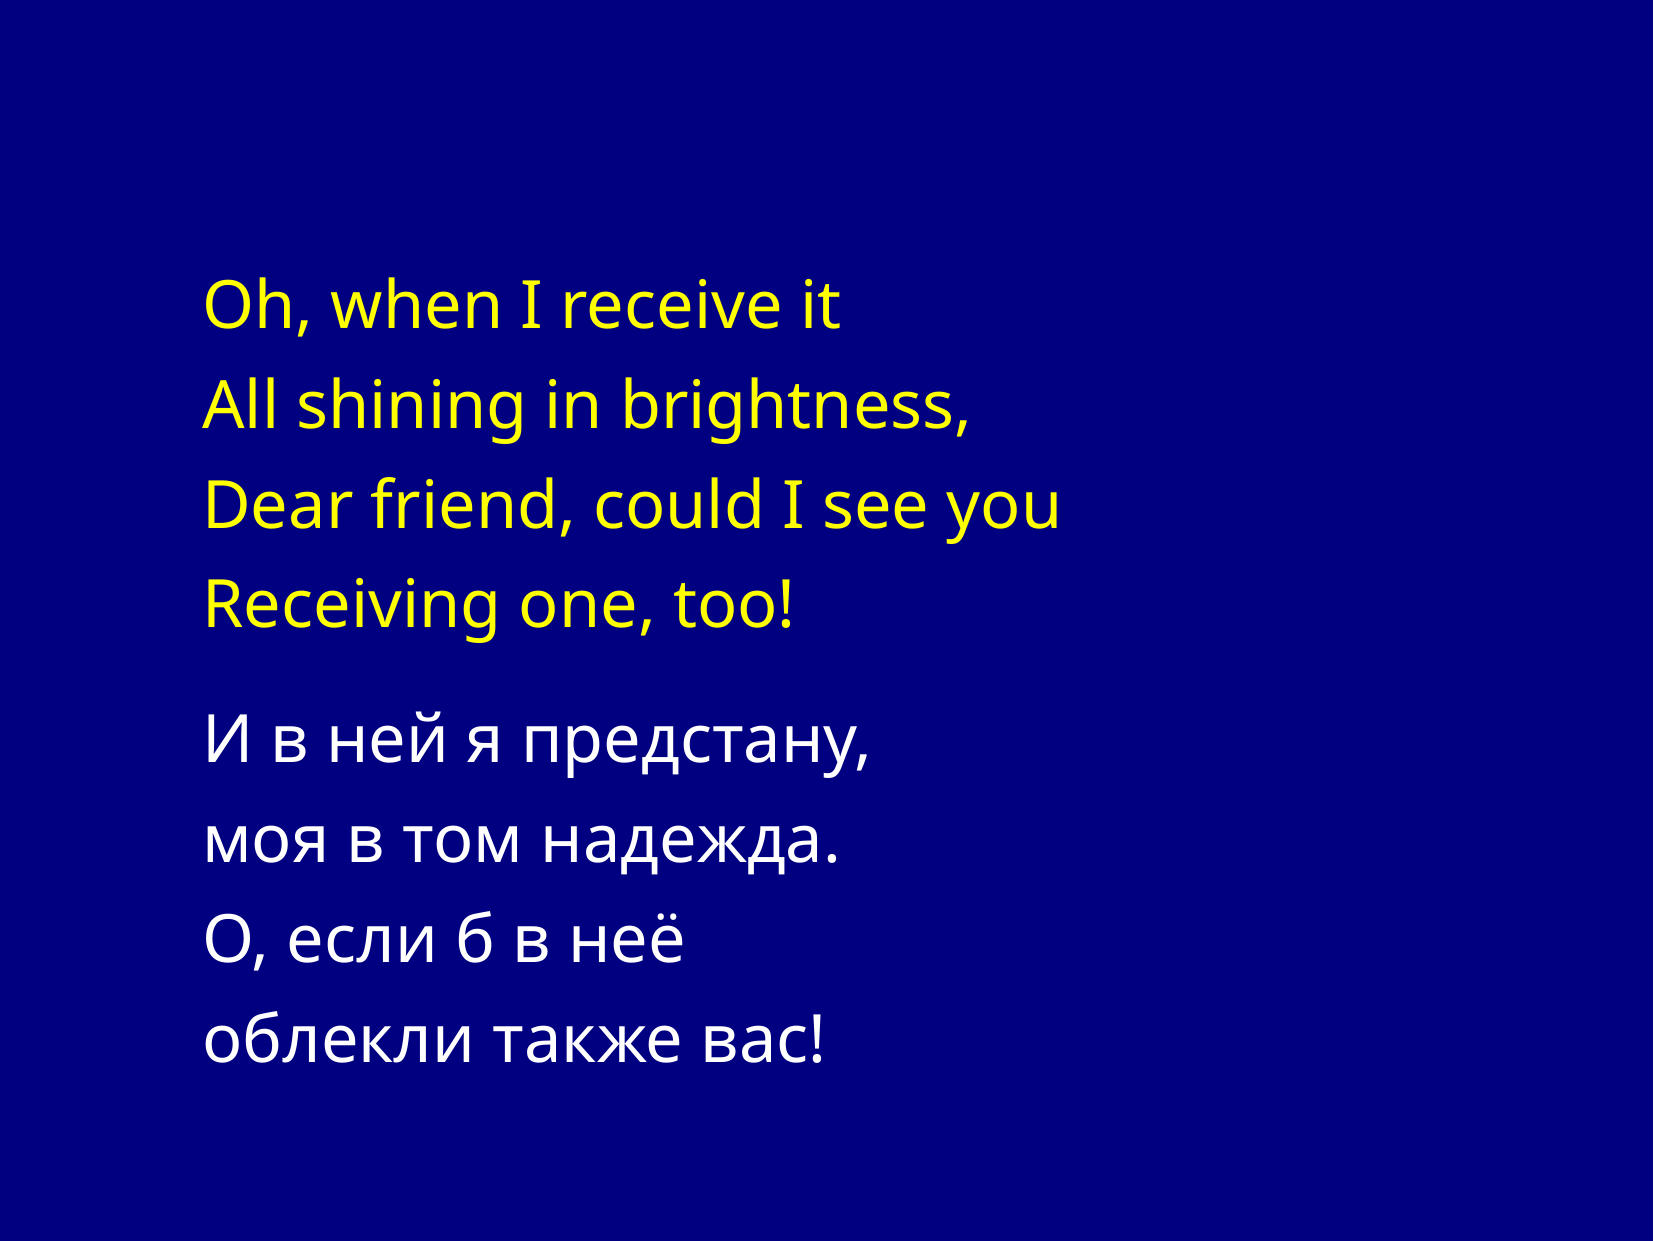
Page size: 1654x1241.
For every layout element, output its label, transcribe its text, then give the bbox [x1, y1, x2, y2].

text_box И в ней я предстану, моя в том надежда. О, если б в неё облекли также вас! [75, 675, 1576, 1163]
text_box Oh, when I receive it All shining in brightness, Dear friend, could I see you Receiving one, too! [75, 150, 1576, 638]
